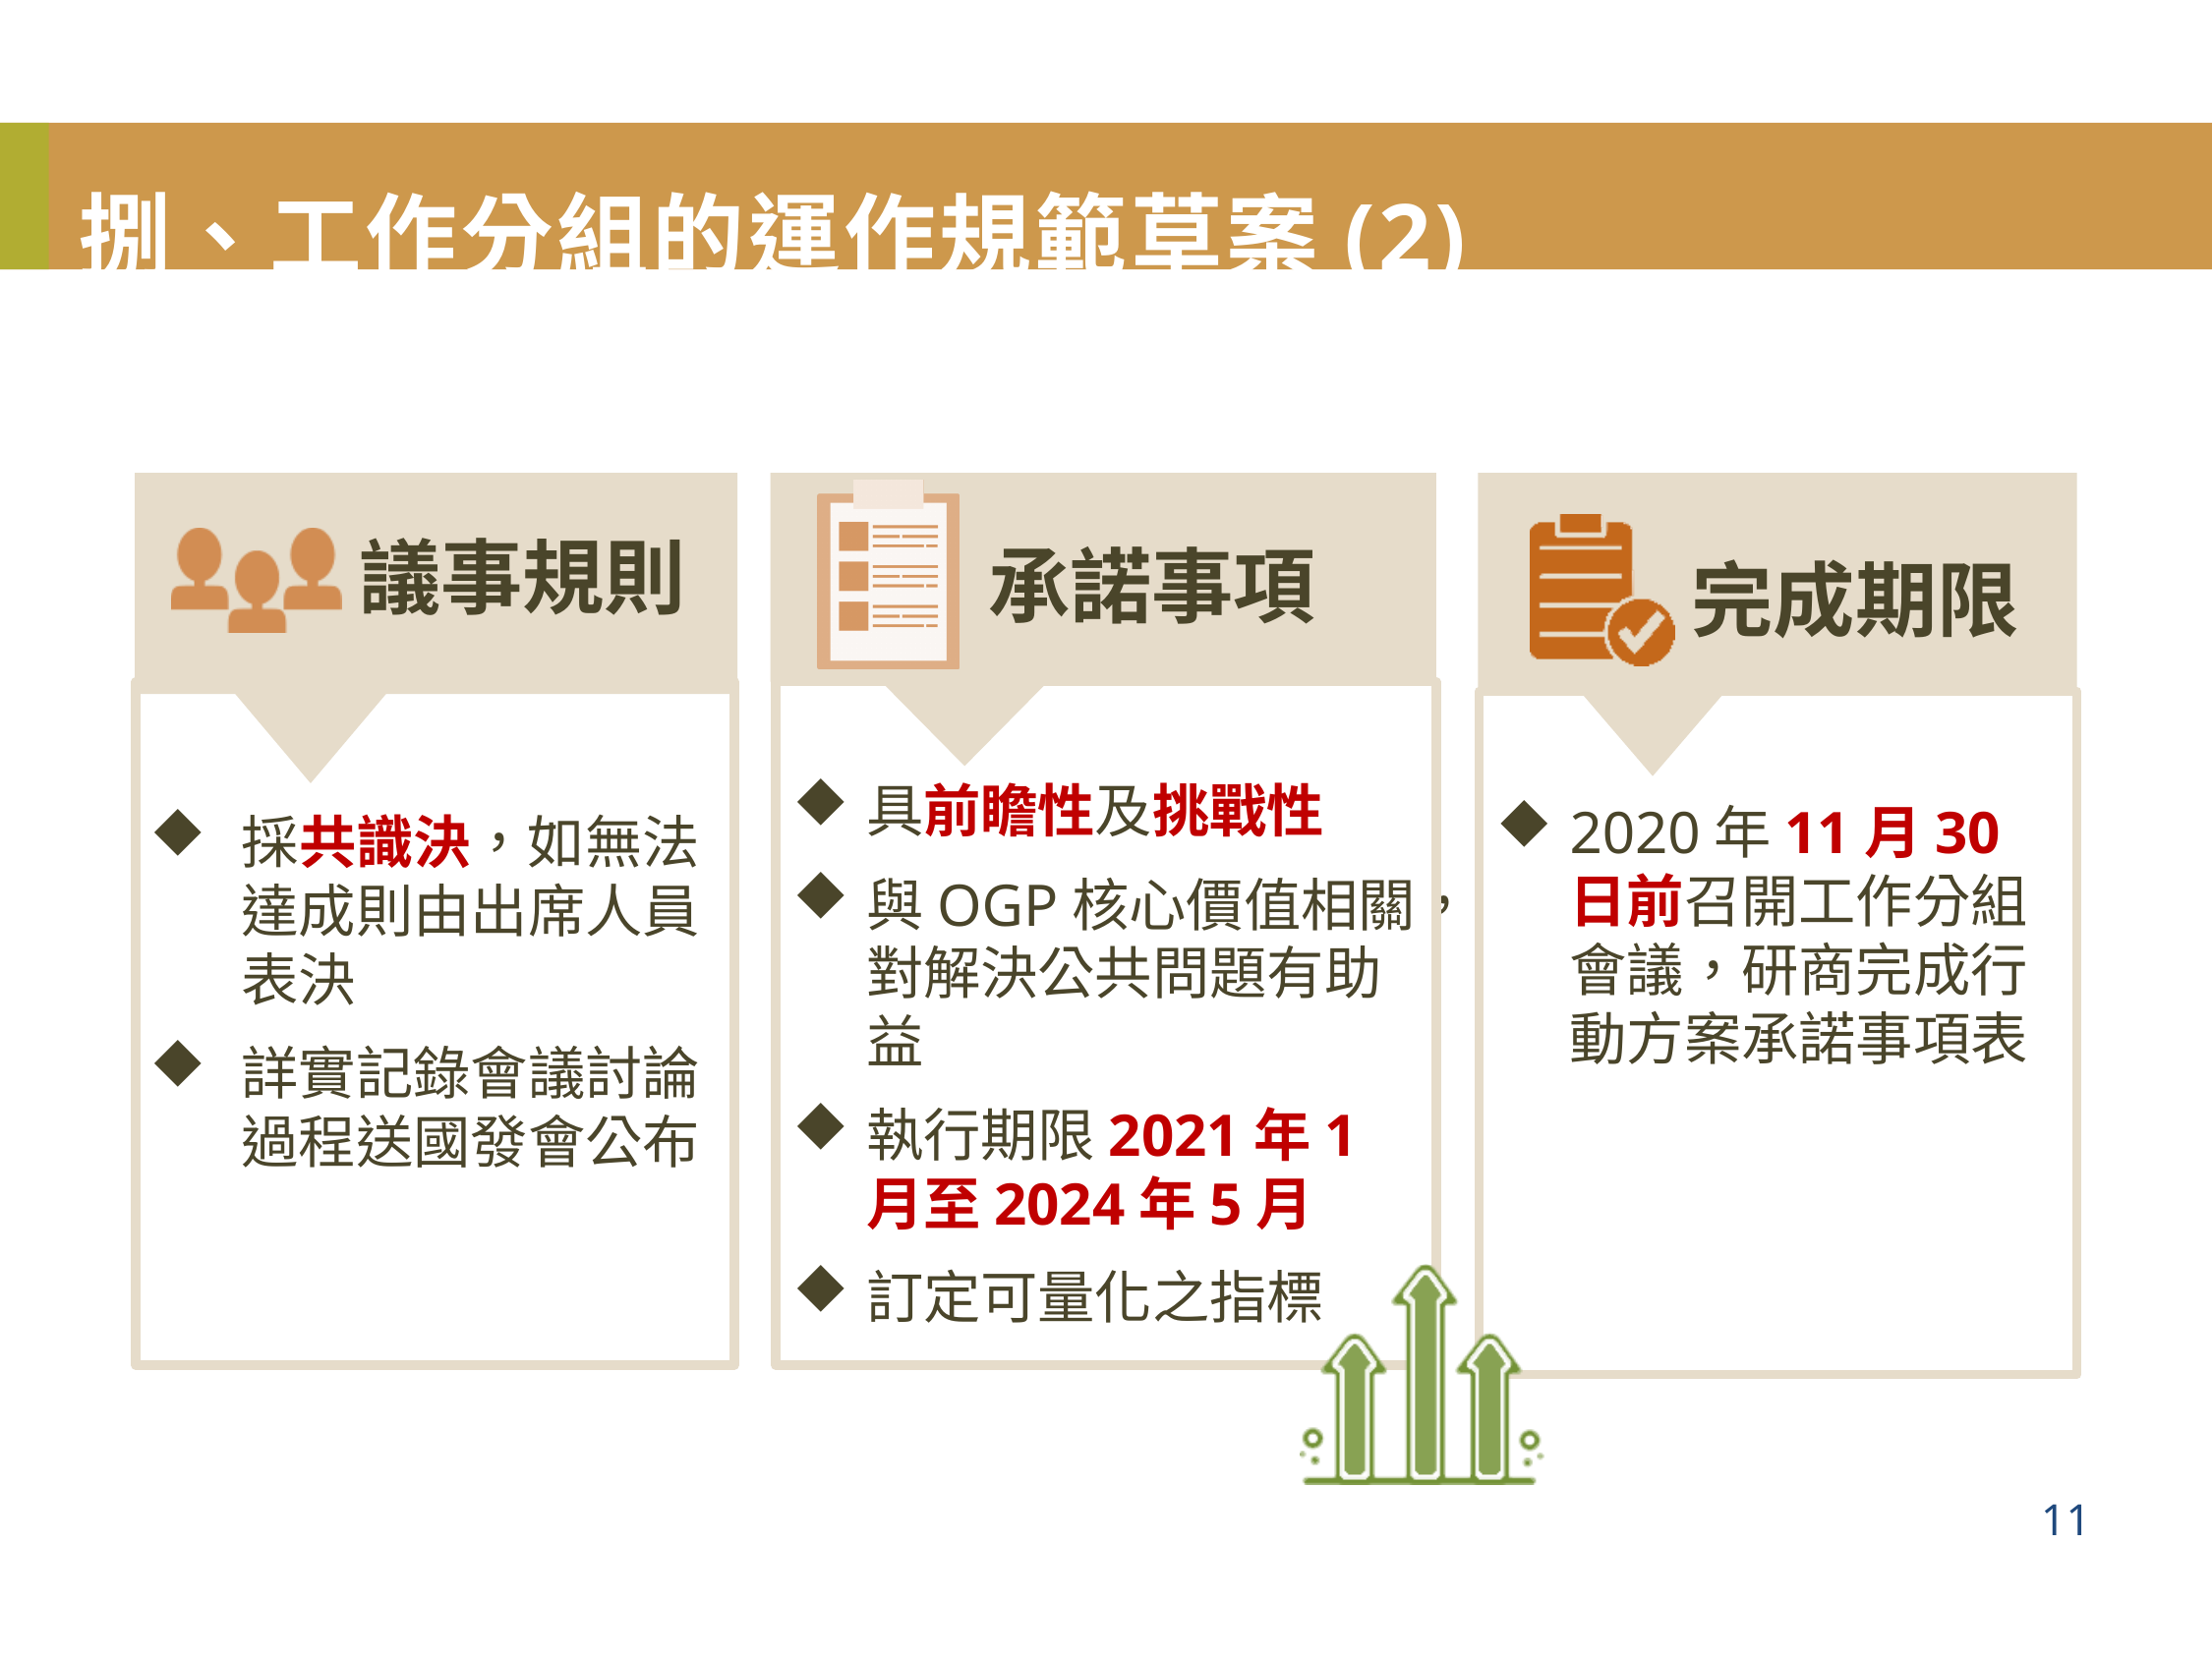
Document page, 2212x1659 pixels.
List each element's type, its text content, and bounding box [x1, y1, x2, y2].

picture [817, 480, 960, 669]
text_box 11 [2041, 1492, 2135, 1545]
picture [1530, 514, 1675, 666]
text_box [1583, 696, 1722, 776]
text_box [885, 686, 1044, 767]
text_box [1478, 473, 2077, 687]
text_box 2020年11月30日前召開工作分組會議，研商完成行動方案承諾事項表 [1484, 788, 2072, 1079]
text_box 採共識決，如無法達成則由出席人員表決 詳實記錄會議討論過程送國發會公布 [135, 798, 733, 1182]
text_box [0, 122, 2212, 270]
text_box 完成期限 [1676, 541, 2034, 655]
picture [171, 528, 342, 633]
text_box 具前瞻性及挑戰性 與OGP核心價值相關，對解決公共問題有助益 執行期限2021年1月至2024年5月 訂定可量化之指標 [781, 768, 1431, 1339]
text_box 捌、工作分組的運作規範草案(2) [79, 178, 2119, 289]
text_box 承諾事項 [973, 527, 1330, 641]
picture [1300, 1264, 1544, 1485]
text_box [770, 473, 1436, 682]
text_box 議事規則 [344, 518, 701, 632]
text_box [135, 473, 738, 783]
